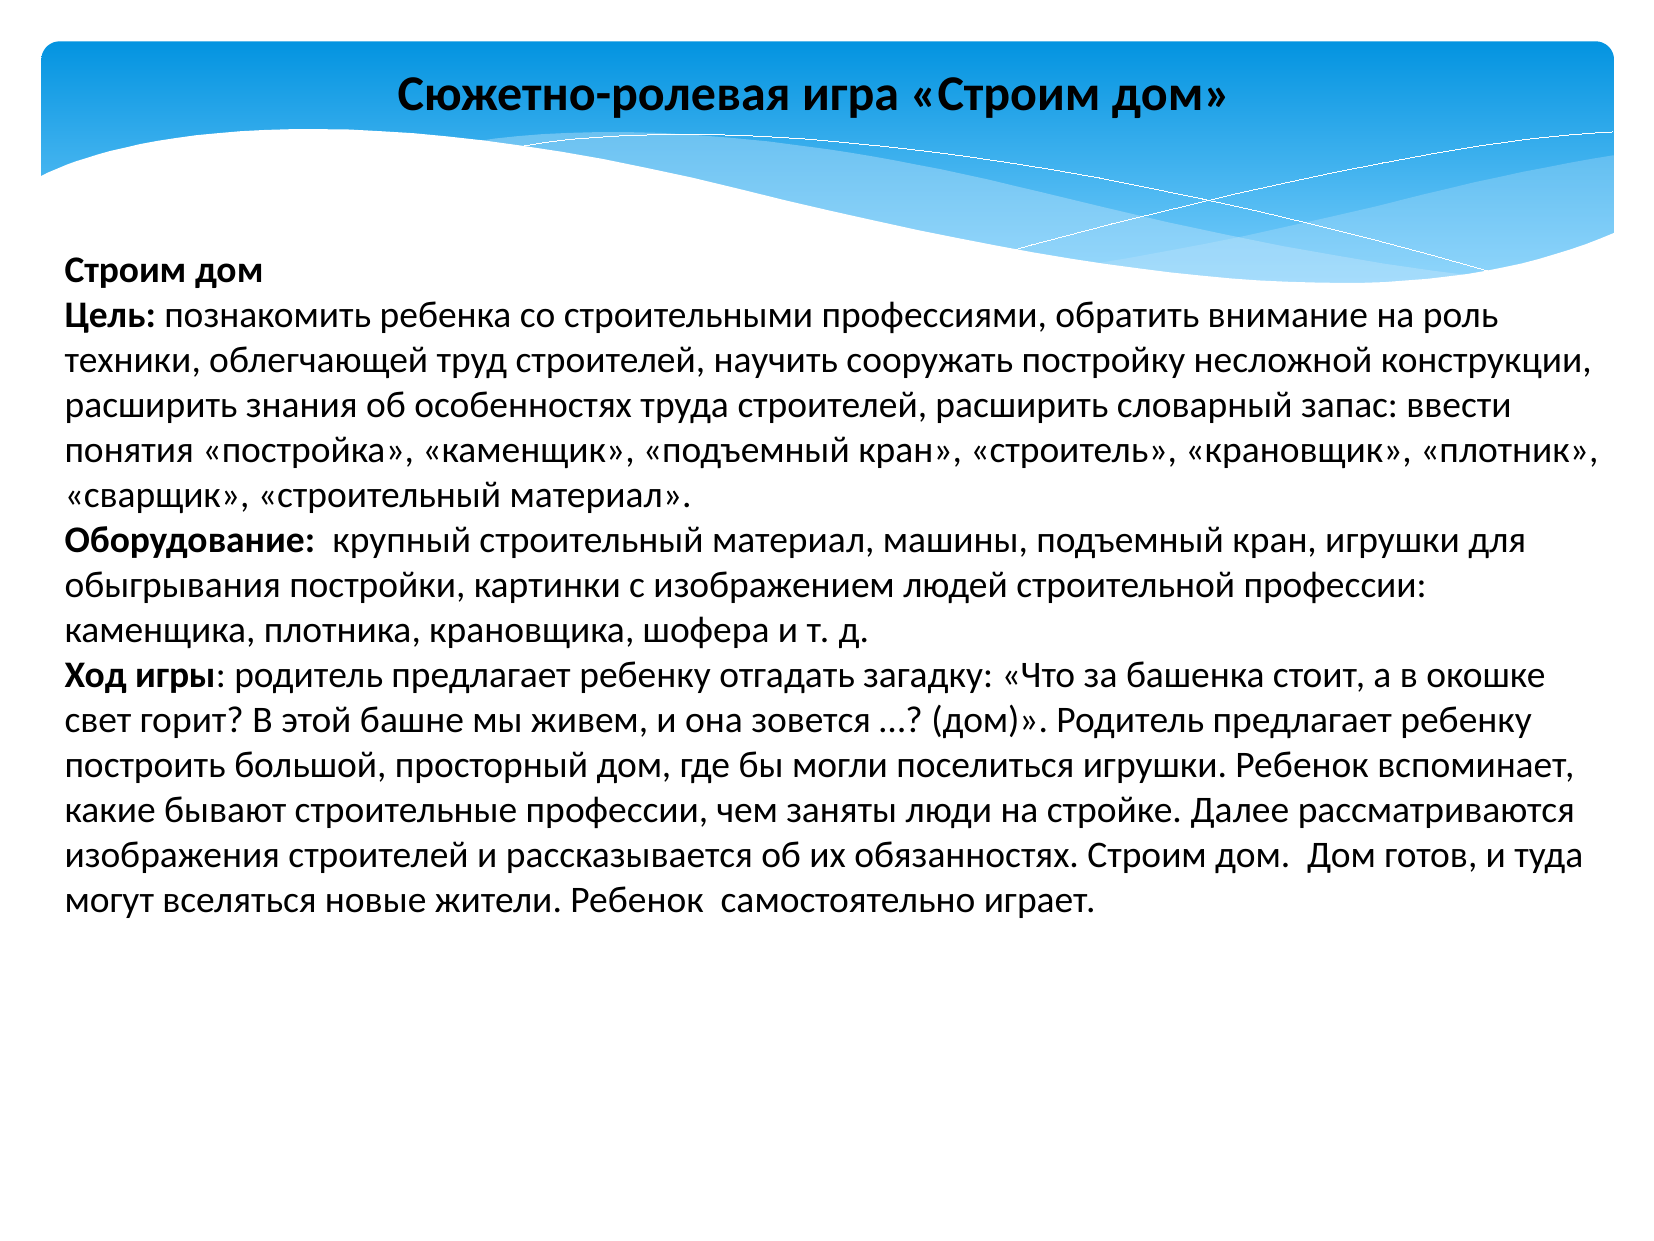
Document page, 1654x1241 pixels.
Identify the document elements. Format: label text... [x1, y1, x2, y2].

text_box Сюжетно-ролевая игра «Строим дом» [47, 53, 1595, 128]
text_box Строим дом Цель: познакомить ребенка со строительными профессиями, обратить внимание на роль техники, облегчающей труд строителей, научить сооружать постройку несложной конструкции, расширить знания об особенностях труда строителей, расширить словарный запас: ввести понятия «постройка», «каменщик», «подъемный кран», «строитель», «крановщик», «плотник», «сварщик», «строительный материал». Оборудование: крупный строительный материал, машины, подъемный кран, игрушки для обыгрывания постройки, картинки с изображением людей строительной профессии: каменщика, плотника, крановщика, шофера и т. д. Ход игры: родитель предлагает ребенку отгадать загадку: «Что за башенка стоит, а в окошке свет горит? В этой башне мы живем, и она зовется …? (дом)». Родитель предлагает ребенку построить большой, просторный дом, где бы могли поселиться игрушки. Ребенок вспоминает, какие бывают строительные профессии, чем заняты люди на стройке. Далее рассматриваются изображения строителей и рассказывается об их обязанностях. Строим дом. Дом готов, и туда могут вселяться новые жители. Ребенок самостоятельно играет. [50, 148, 1618, 1063]
